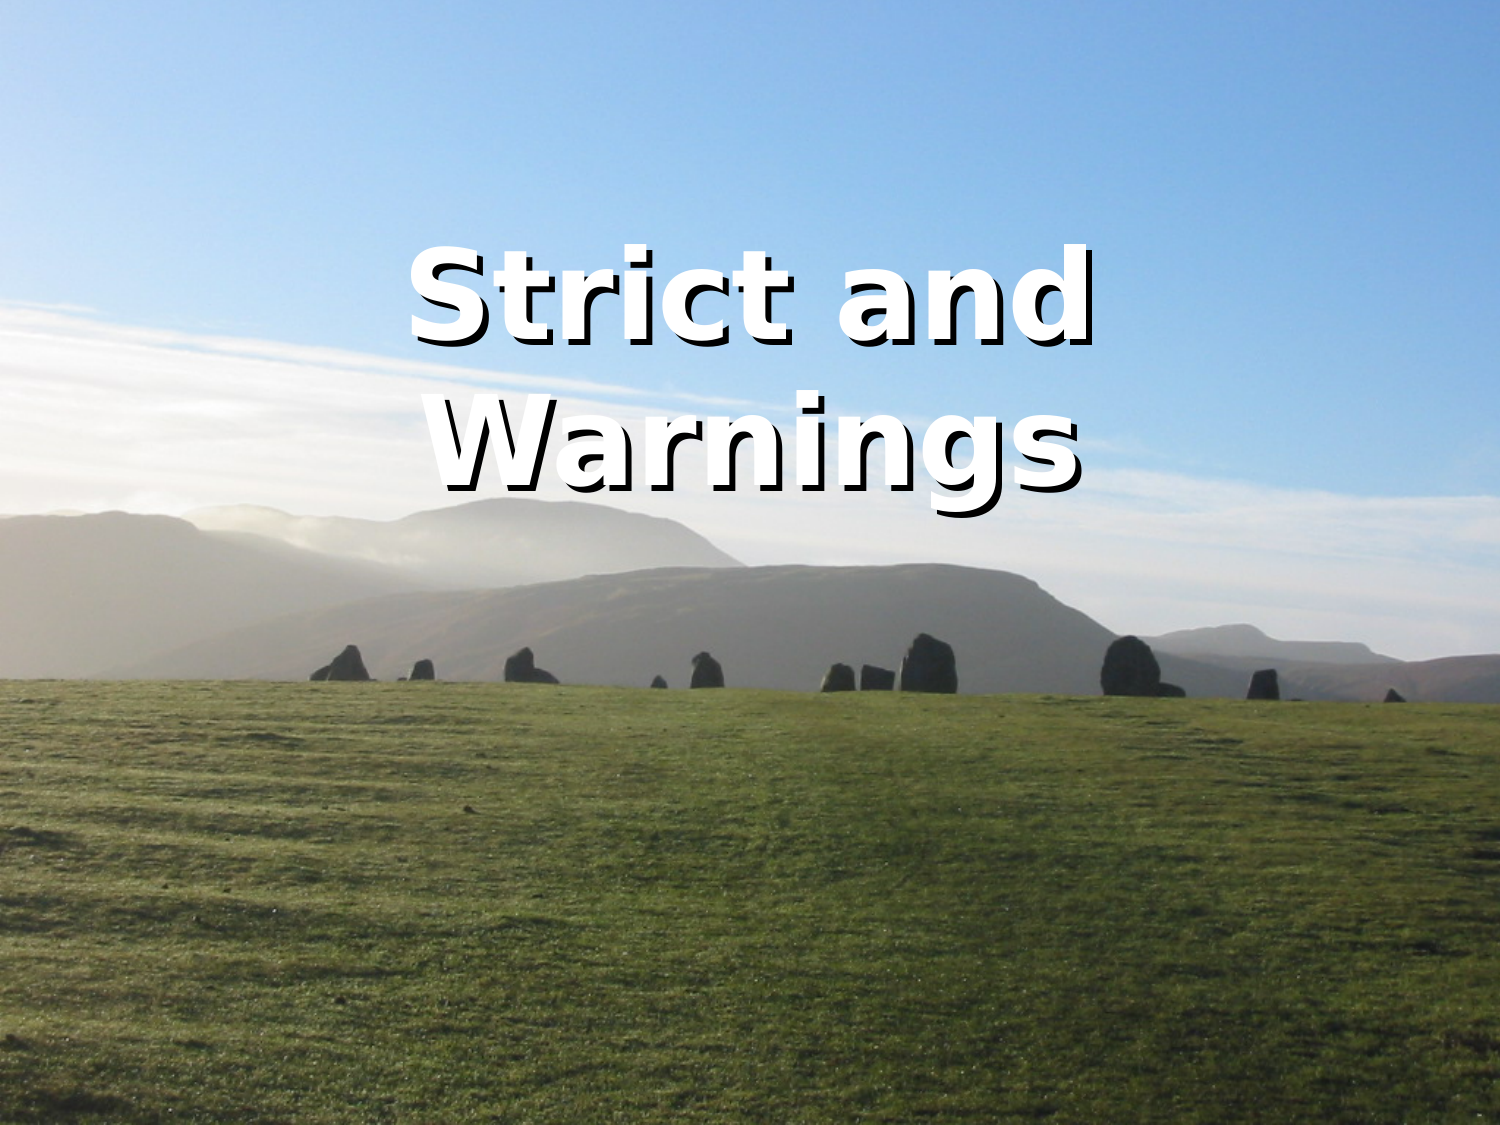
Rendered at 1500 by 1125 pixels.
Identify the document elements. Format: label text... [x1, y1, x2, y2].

title Strict and Warnings [112, 147, 1388, 591]
picture [0, 0, 1500, 1125]
